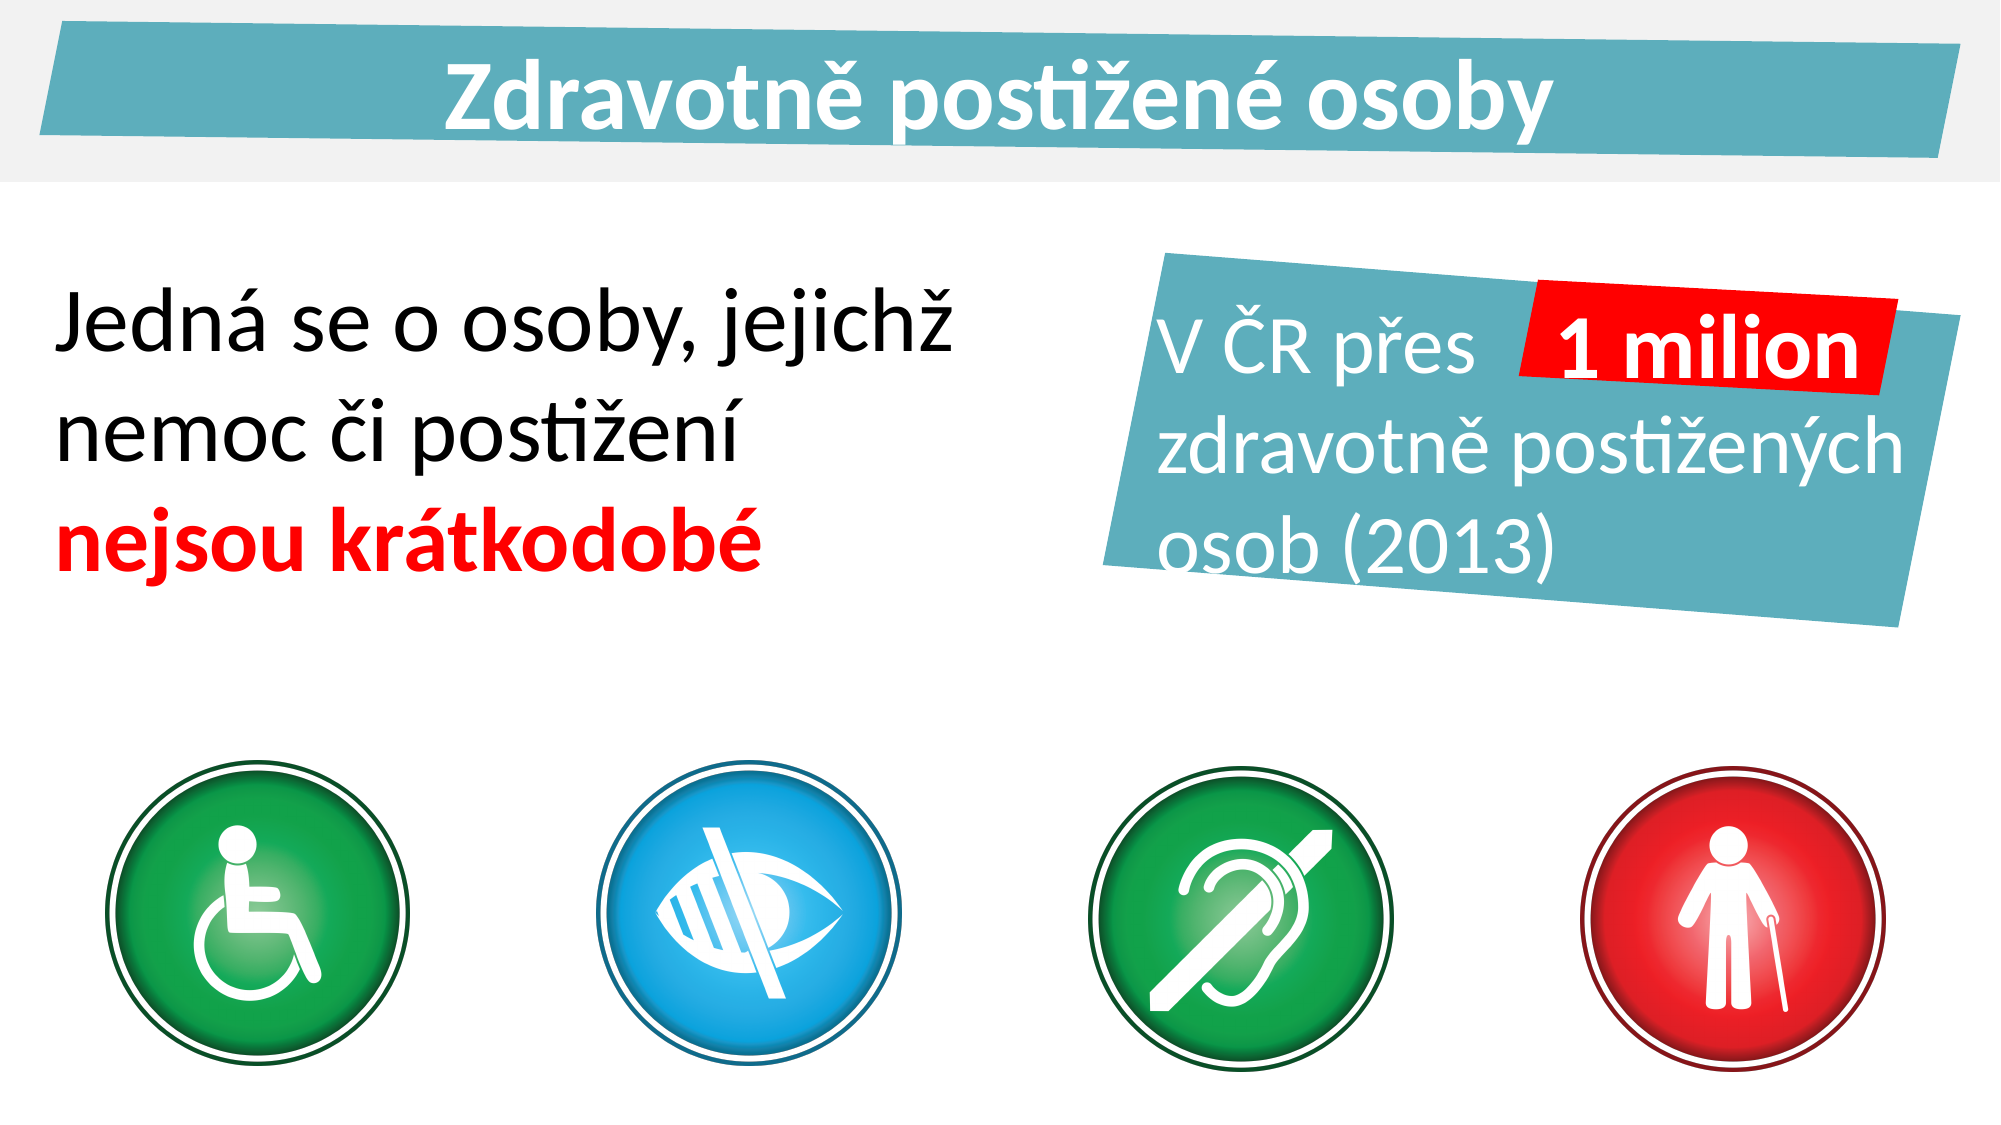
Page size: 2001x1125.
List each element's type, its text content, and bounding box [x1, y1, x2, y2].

text_box [0, 0, 2000, 182]
text_box 1 milion [1518, 279, 1899, 396]
picture [596, 760, 902, 1066]
picture [1580, 766, 1886, 1072]
picture [1088, 766, 1394, 1072]
text_box Zdravotně postižené osoby [39, 20, 1961, 158]
text_box Jedná se o osoby, jejichž nemoc či postižení nejsou krátkodobé [39, 252, 987, 647]
text_box V ČR přes zdravotně postižených osob (2013) [1102, 252, 1961, 628]
picture [105, 760, 410, 1066]
